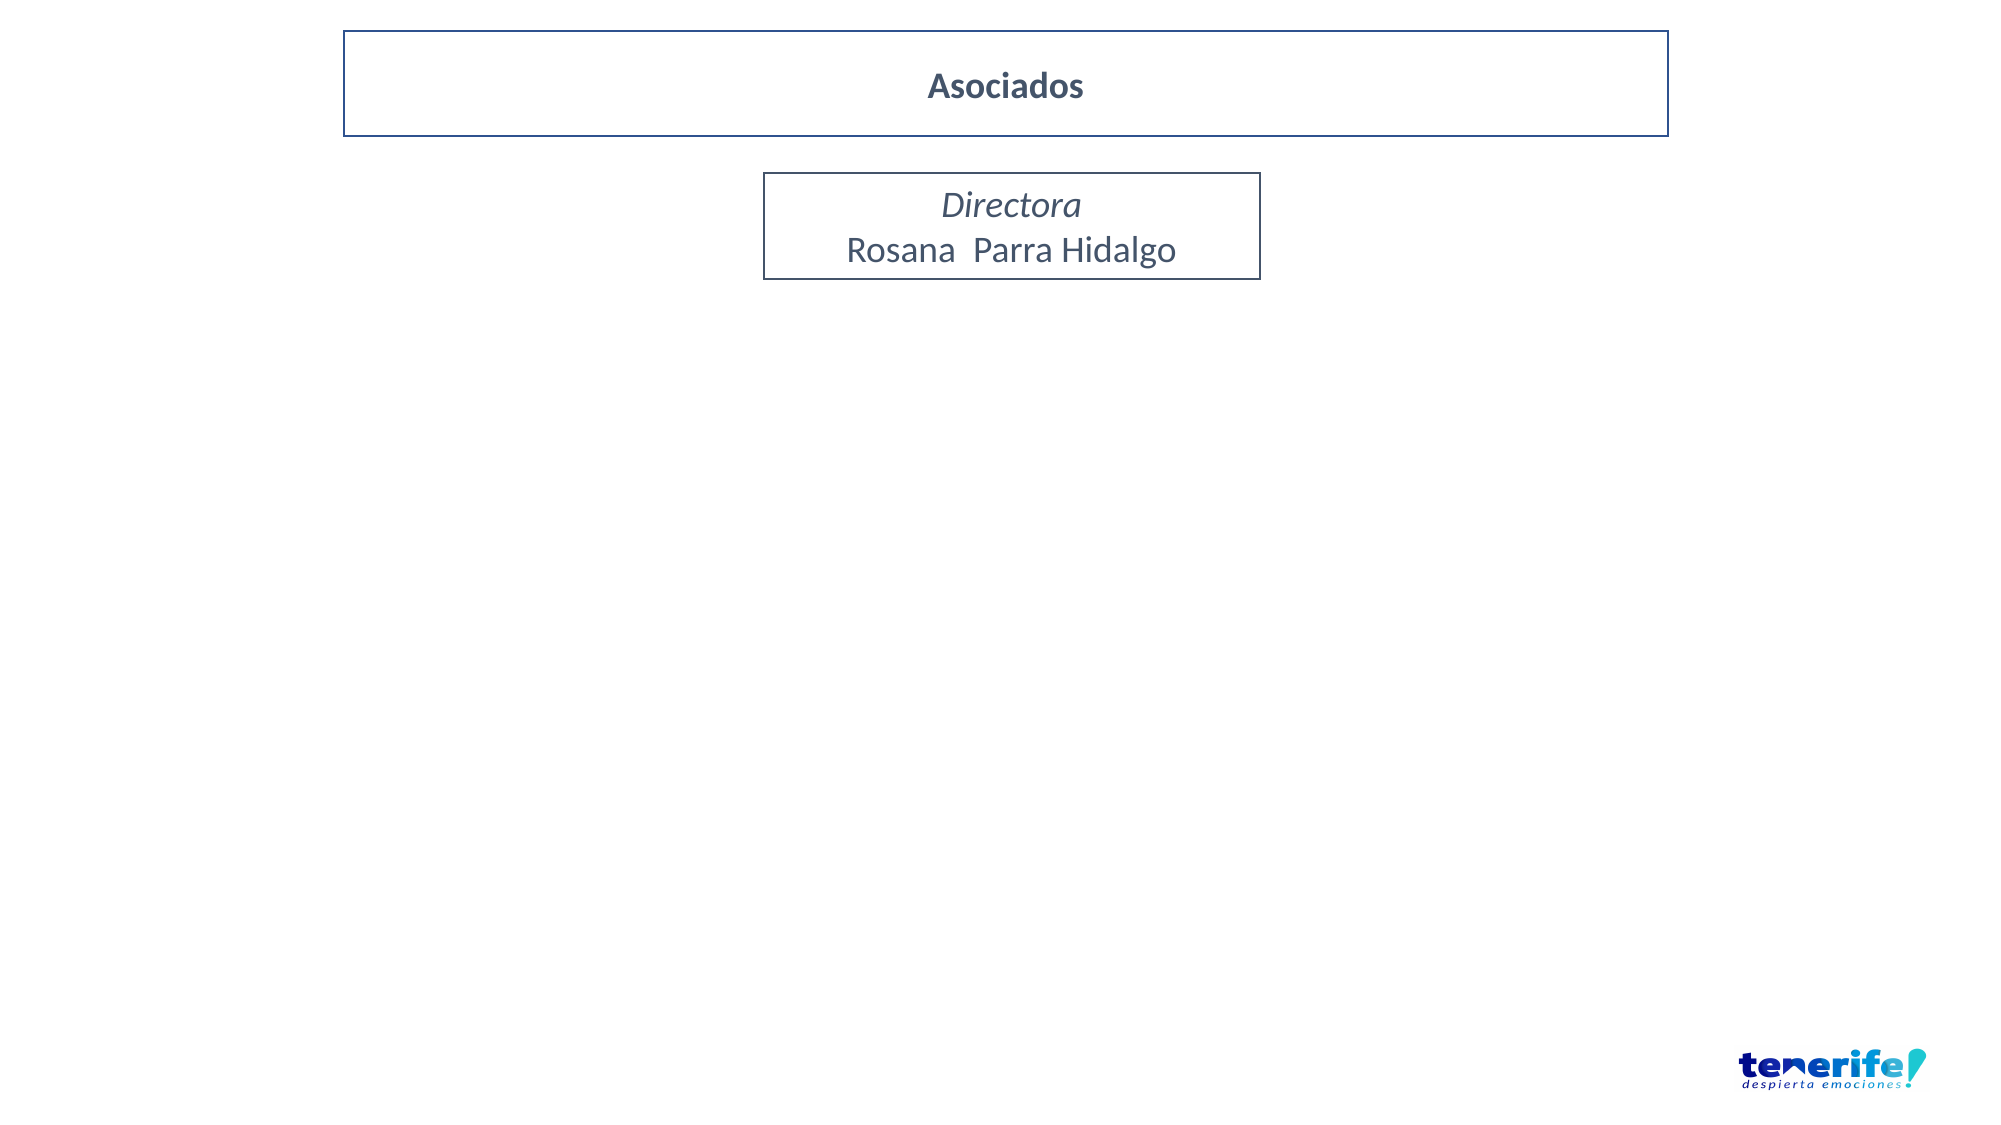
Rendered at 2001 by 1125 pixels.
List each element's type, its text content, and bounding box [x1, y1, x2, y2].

text_box Asociados [344, 31, 1668, 136]
text_box Directora Rosana Parra Hidalgo [763, 172, 1260, 279]
picture [1734, 1045, 1930, 1092]
